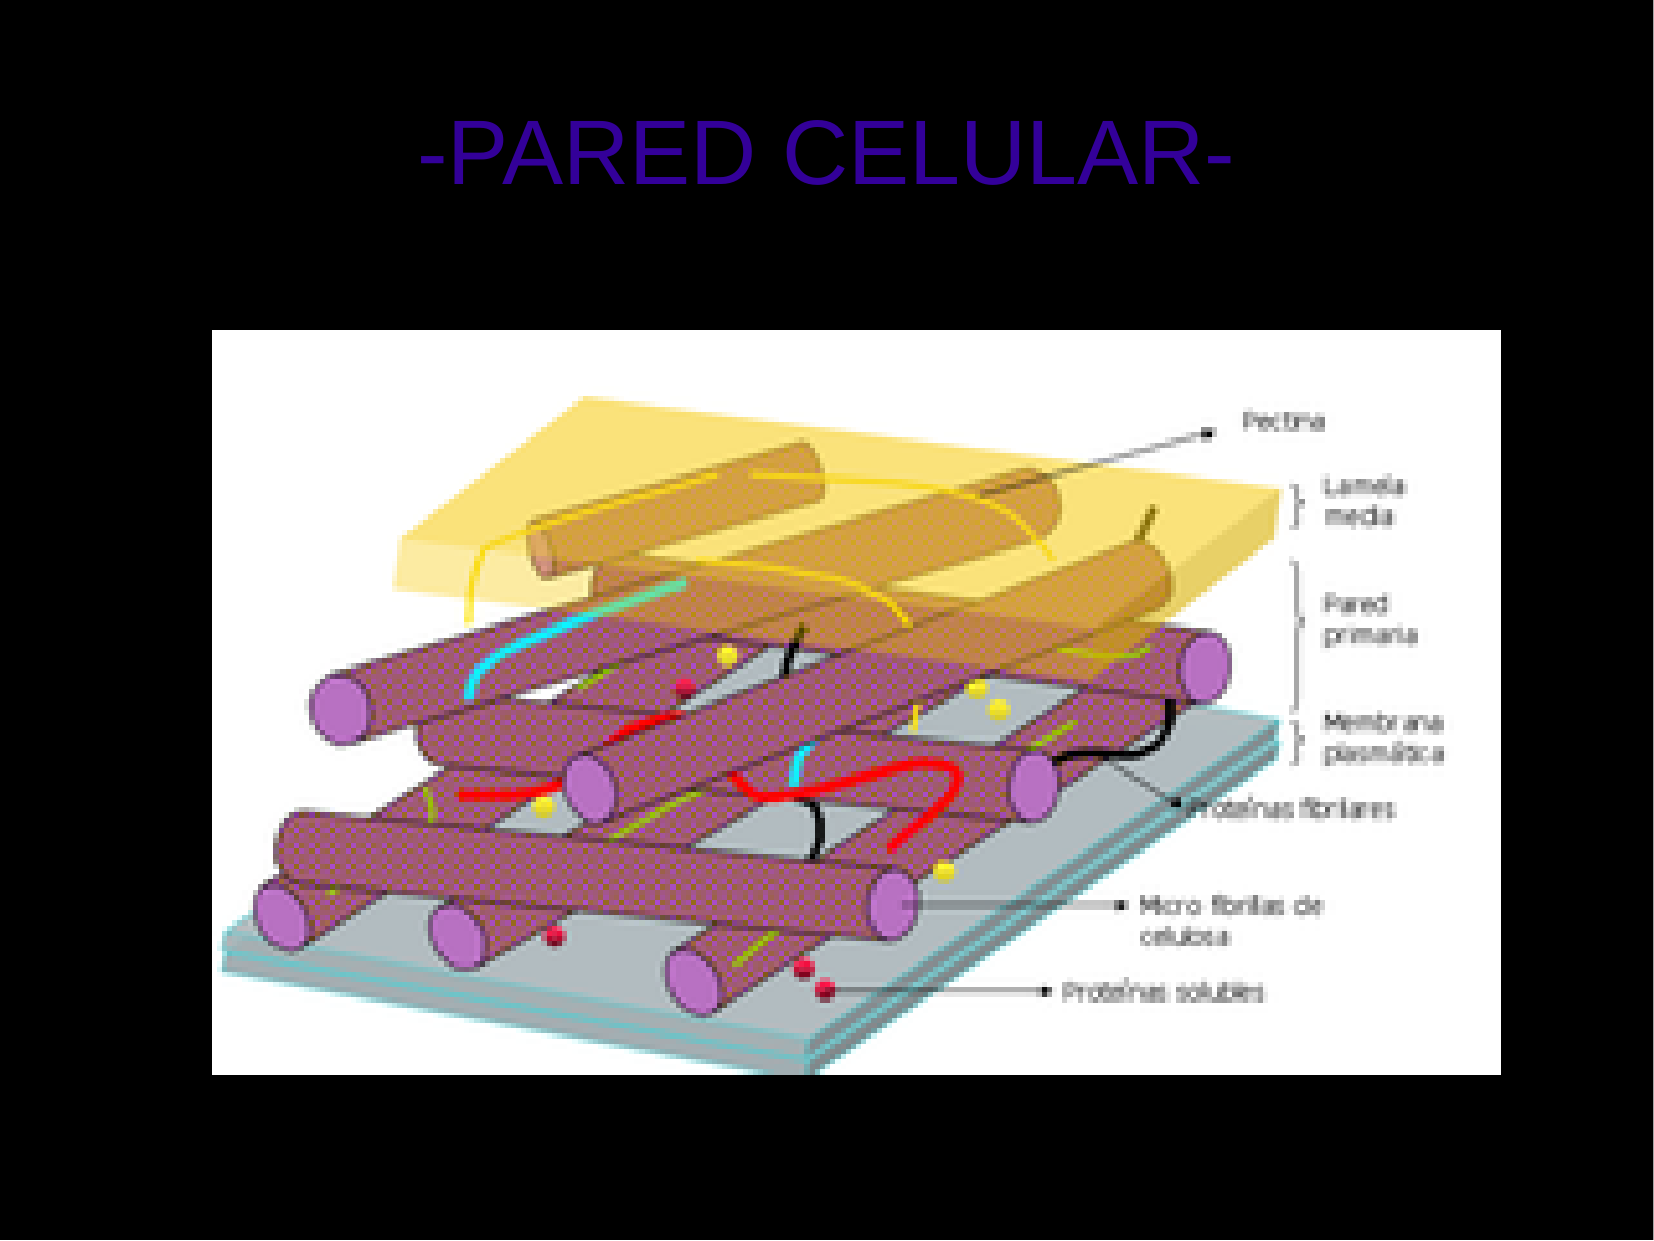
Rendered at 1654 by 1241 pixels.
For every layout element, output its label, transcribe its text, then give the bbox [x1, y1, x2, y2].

picture [212, 330, 1501, 1075]
title -PARED CELULAR- [82, 49, 1571, 257]
